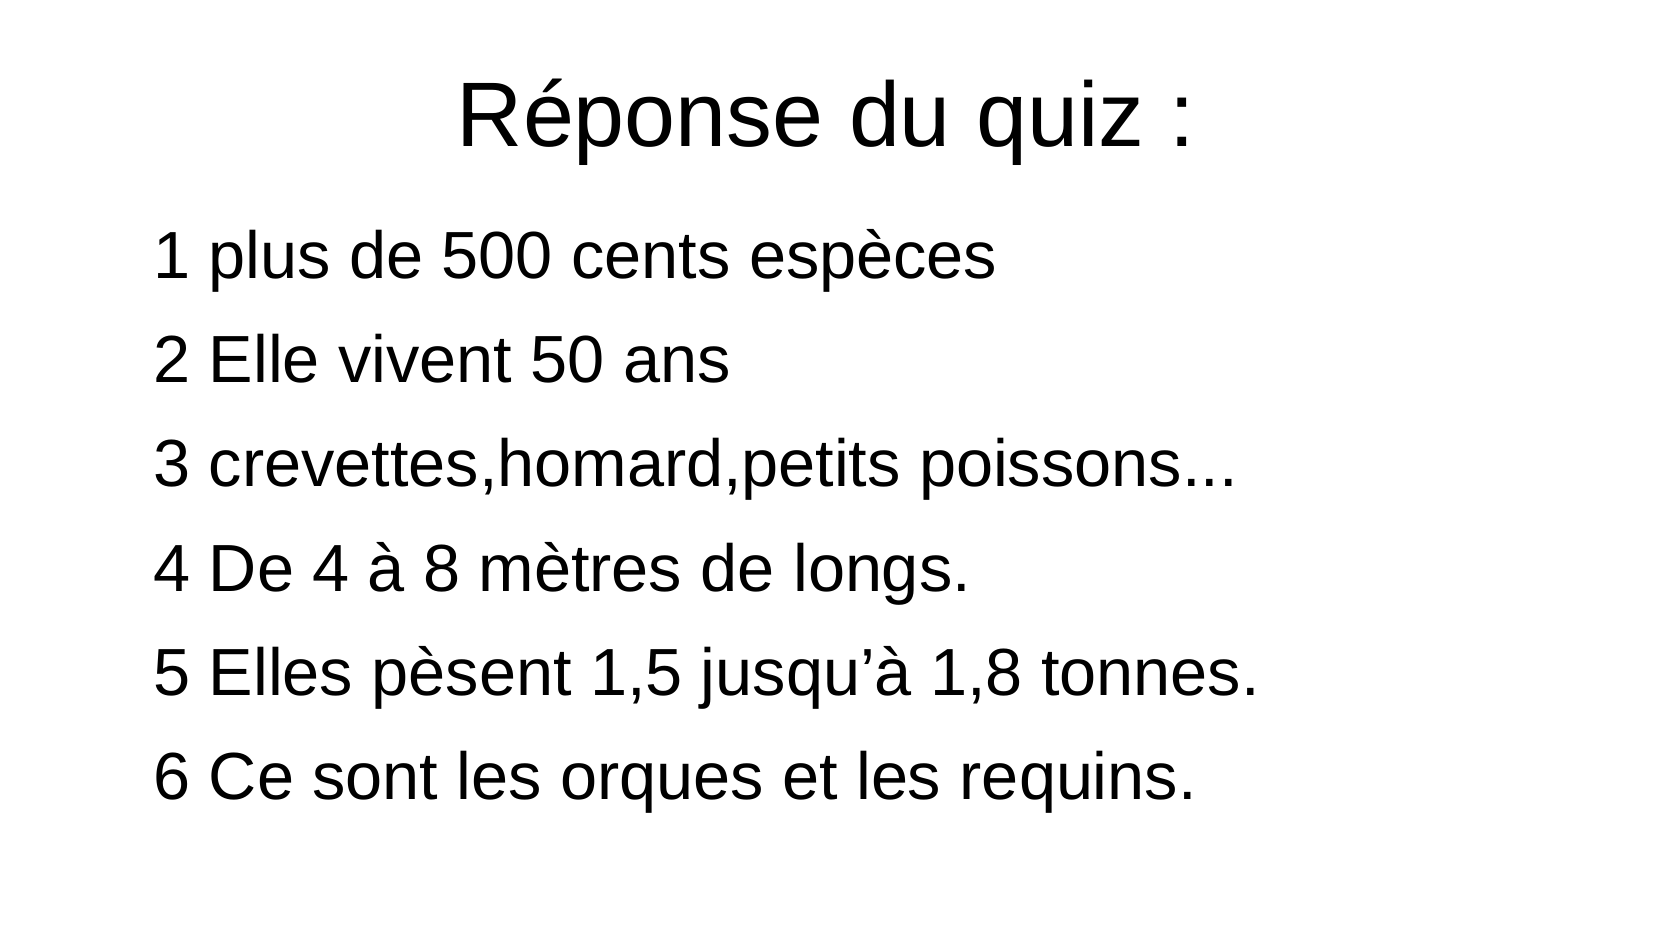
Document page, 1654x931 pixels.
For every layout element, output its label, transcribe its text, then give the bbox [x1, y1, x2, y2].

list 1 plus de 500 cents espèces 2 Elle vivent 50 ans 3 crevettes,homard,petits poissons... 4 De 4 à 8 mètres de longs. 5 Elles pèsent 1,5 jusqu’à 1,8 tonnes. 6 Ce sont les orques et les requins. [82, 217, 1571, 758]
title Réponse du quiz : [82, 37, 1571, 193]
